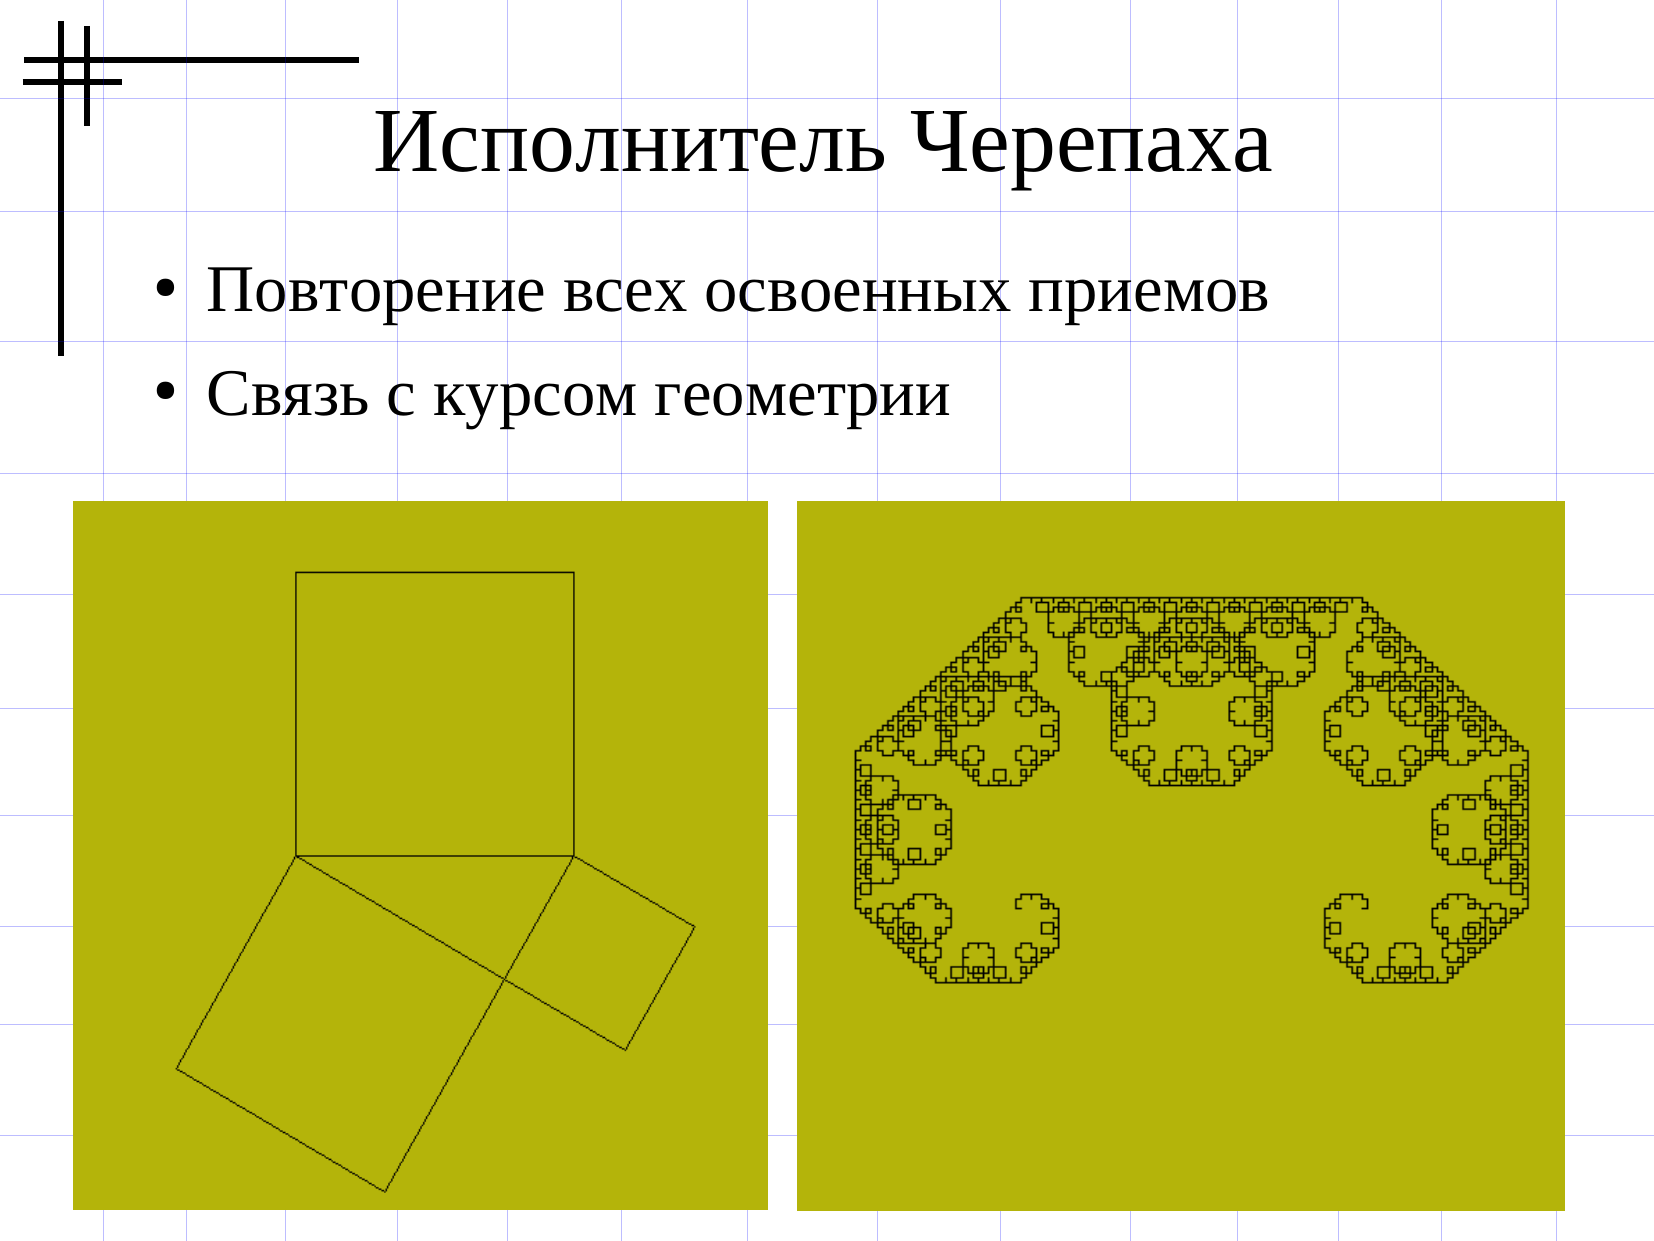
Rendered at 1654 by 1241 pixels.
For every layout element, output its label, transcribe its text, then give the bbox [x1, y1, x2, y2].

picture [73, 501, 768, 1210]
title Исполнитель Черепаха [118, 43, 1531, 237]
list Повторение всех освоенных приемов Cвязь с курсом геометрии [118, 252, 1531, 1093]
picture [797, 501, 1565, 1211]
